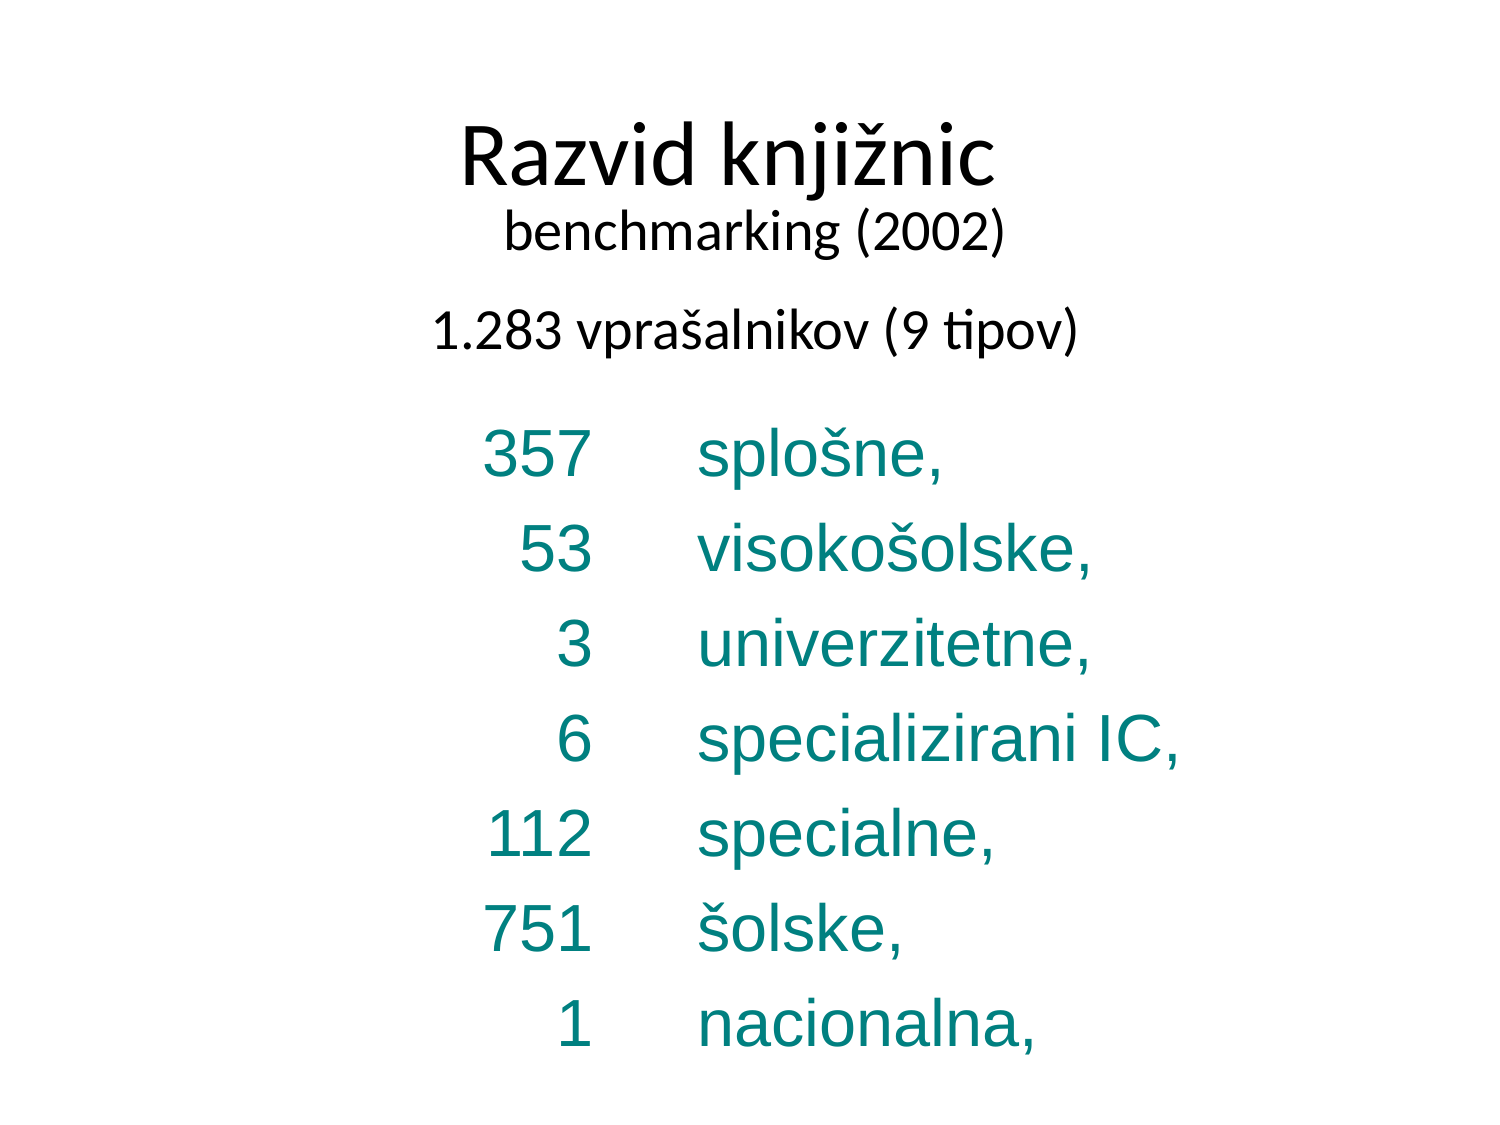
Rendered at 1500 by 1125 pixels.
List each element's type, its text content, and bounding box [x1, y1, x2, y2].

table_cell 53 [171, 504, 608, 599]
table_cell specialne, [608, 789, 1307, 884]
table_cell 751 [171, 884, 608, 979]
table_cell 6 [171, 694, 608, 789]
table_header splošne, [608, 409, 1307, 504]
table_header 357 [171, 409, 608, 504]
table_cell 1 [171, 979, 608, 1074]
table_cell visokošolske, [608, 504, 1307, 599]
table_cell specializirani IC, [608, 694, 1307, 789]
table_cell univerzitetne, [608, 599, 1307, 694]
table_cell 112 [171, 789, 608, 884]
table_cell 3 [171, 599, 608, 694]
title Razvid knjižnic [53, 54, 1404, 243]
table_cell nacionalna, [608, 979, 1307, 1074]
list benchmarking (2002) 1.283 vprašalnikov (9 tipov) [171, 184, 1341, 421]
table_cell šolske, [608, 884, 1307, 979]
